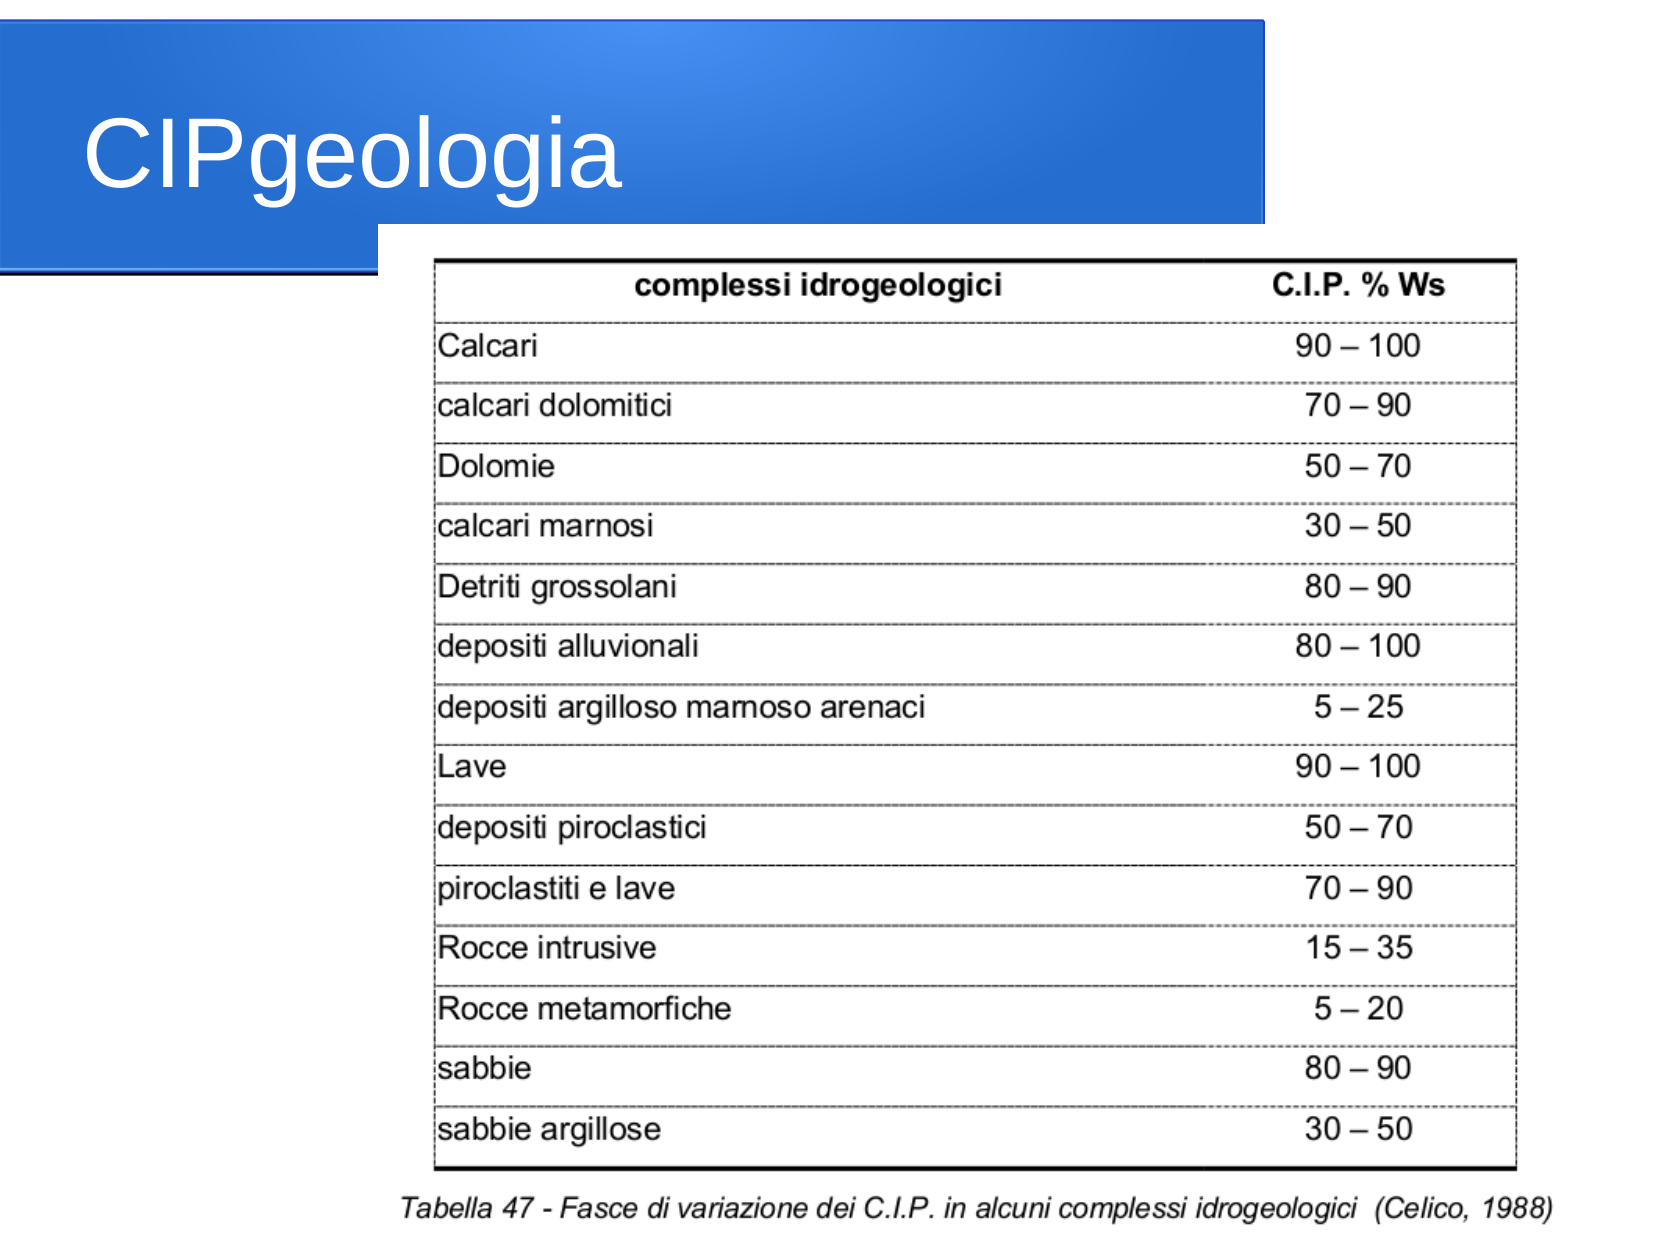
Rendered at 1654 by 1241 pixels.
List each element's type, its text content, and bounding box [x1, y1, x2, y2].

picture [378, 224, 1583, 1237]
title CIPgeologia [82, 49, 1250, 257]
